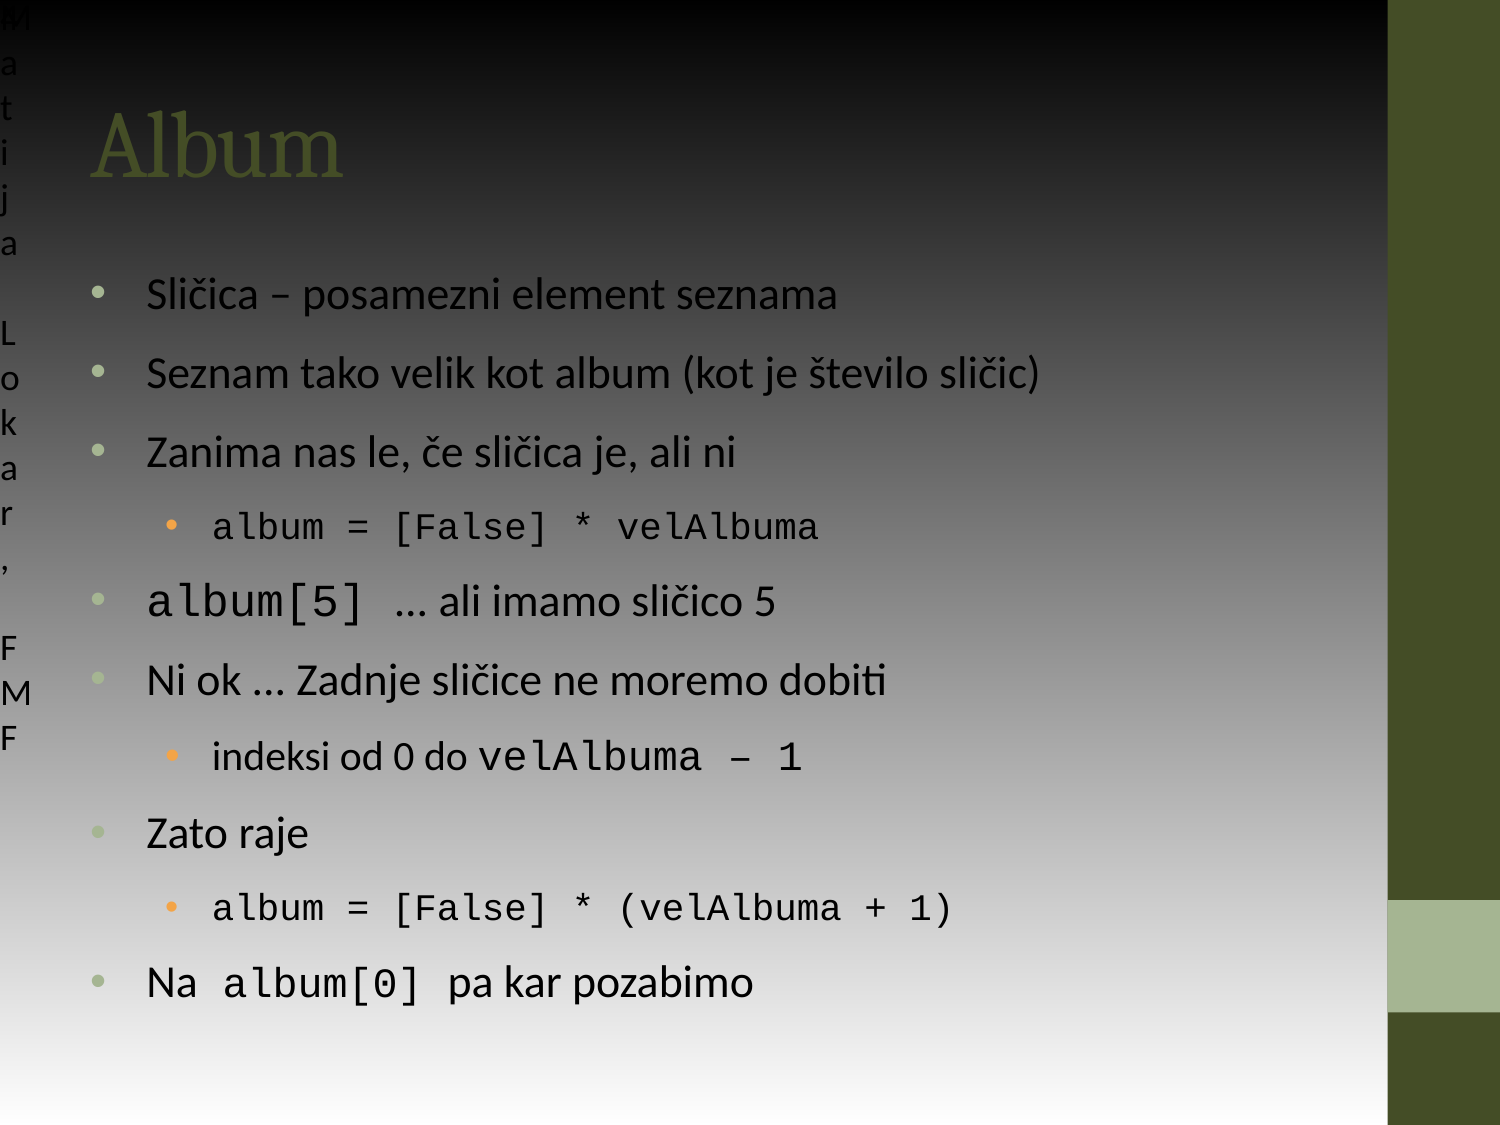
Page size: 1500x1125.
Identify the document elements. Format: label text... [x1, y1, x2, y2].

title Album [75, 45, 1325, 233]
list Sličica – posamezni element seznama Seznam tako velik kot album (kot je število sličic) Zanima nas le, če sličica je, ali ni album = [False] * velAlbuma album[5] ... ali imamo sličico 5 Ni ok ... Zadnje sličice ne moremo dobiti indeksi od 0 do velAlbuma – 1 Zato raje album = [False] * (velAlbuma + 1) Na album[0] pa kar pozabimo [75, 262, 1325, 1050]
